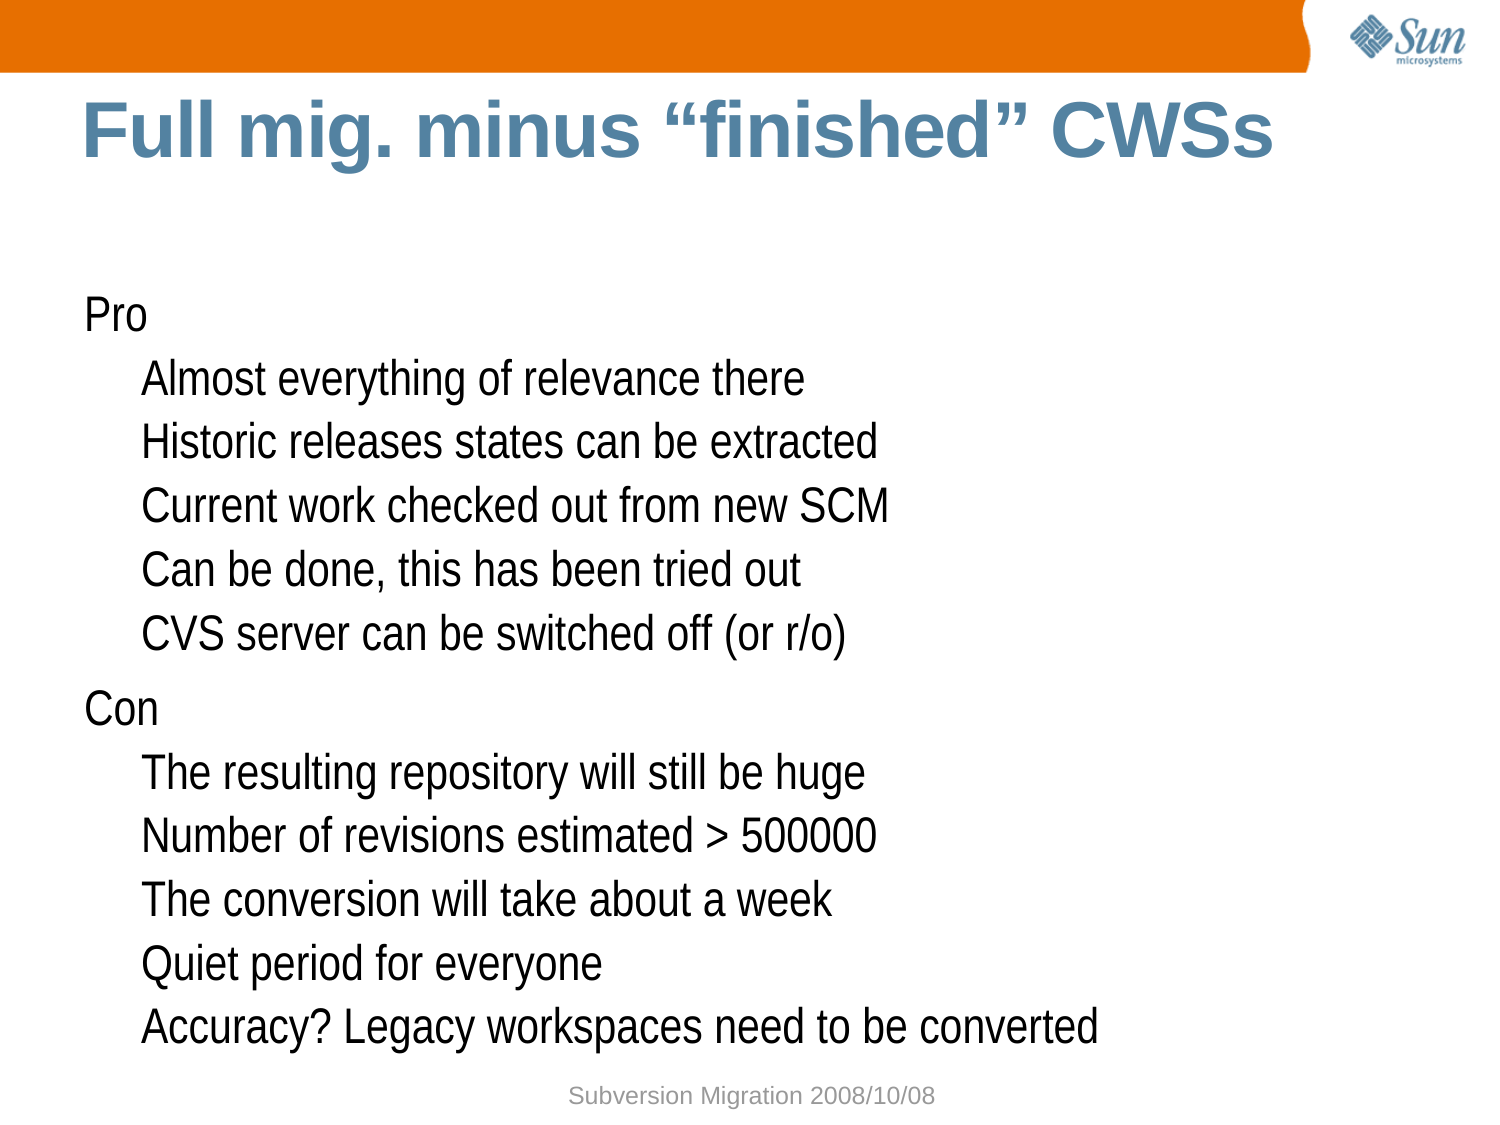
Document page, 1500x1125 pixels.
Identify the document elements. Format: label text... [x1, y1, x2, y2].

list Pro Almost everything of relevance there Historic releases states can be extracted Current work checked out from new SCM Can be done, this has been tried out CVS server can be switched off (or r/o) Con The resulting repository will still be huge Number of revisions estimated > 500000 The conversion will take about a week Quiet period for everyone Accuracy? Legacy workspaces need to be converted [64, 292, 1402, 1047]
title Full mig. minus “finished” CWSs [81, 93, 1336, 198]
picture [0, 0, 1500, 75]
